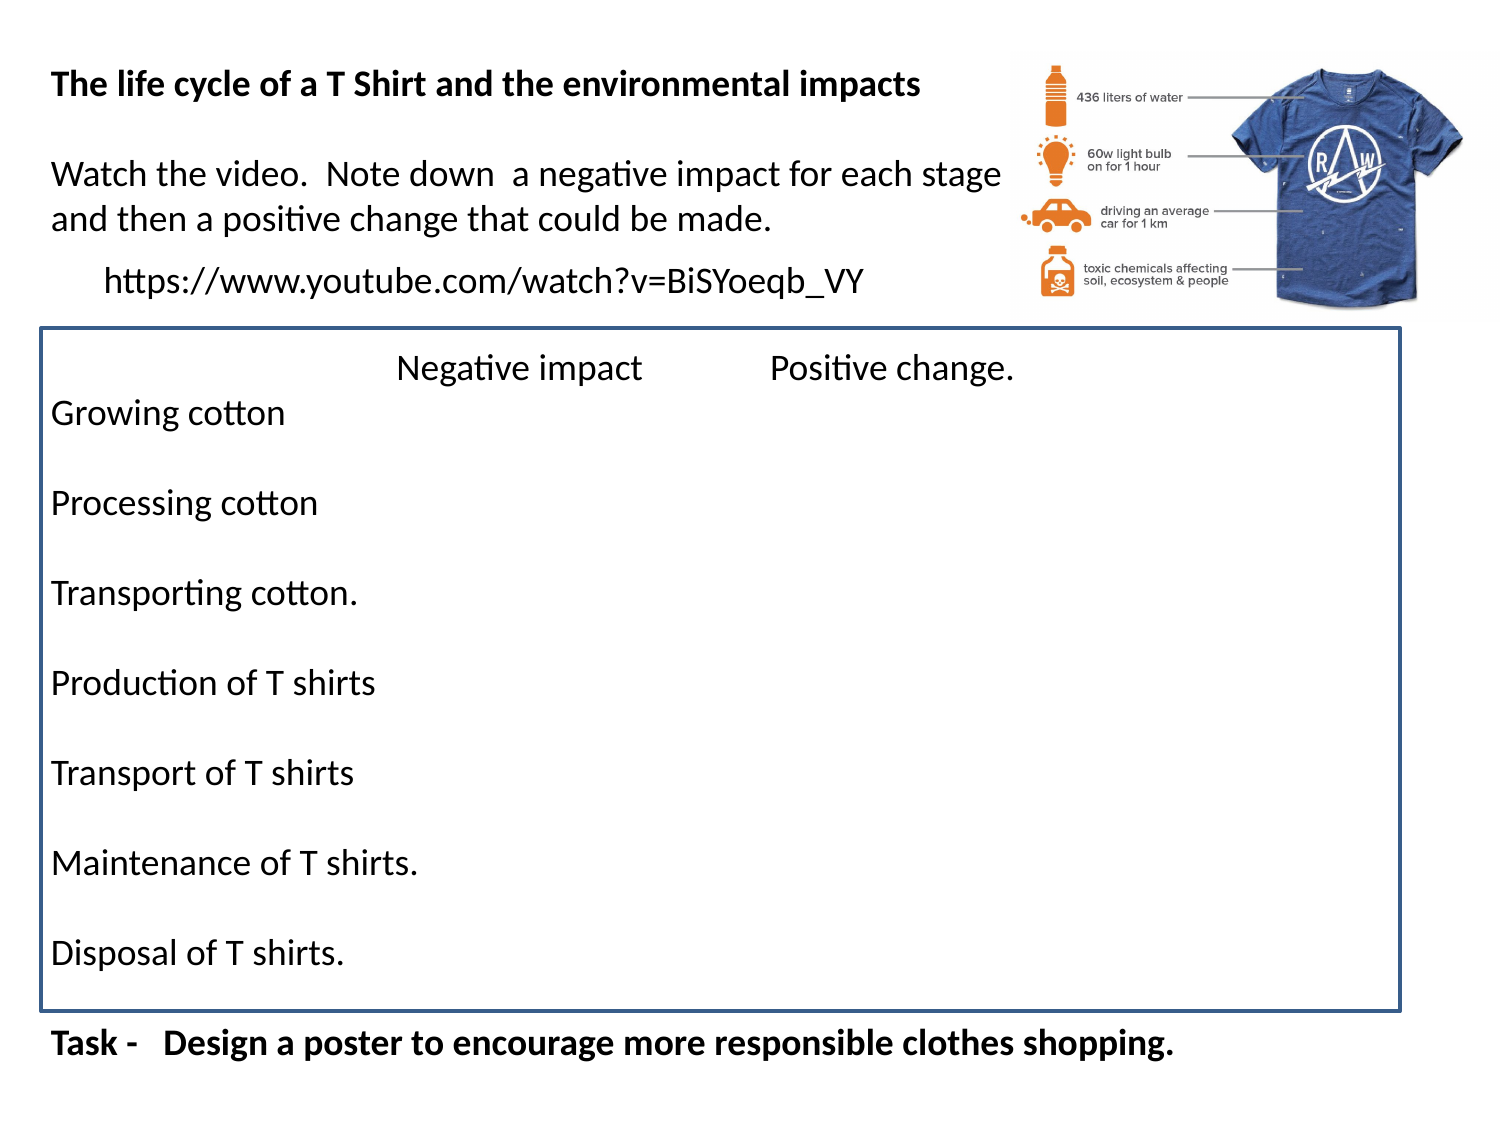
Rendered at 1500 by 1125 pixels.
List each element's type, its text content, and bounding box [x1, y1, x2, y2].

text_box The life cycle of a T Shirt and the environmental impacts Watch the video. Note down a negative impact for each stage and then a positive change that could be made. [35, 51, 1010, 249]
text_box Negative impact Positive change. Growing cotton Processing cotton Transporting cotton. Production of T shirts Transport of T shirts Maintenance of T shirts. Disposal of T shirts. Task - Design a poster to encourage more responsible clothes shopping. [43, 335, 1348, 1009]
picture [1010, 51, 1500, 322]
text_box https://www.youtube.com/watch?v=BiSYoeqb_VY [88, 249, 948, 308]
text_box Negative impact Positive change. Growing cotton Processing cotton Transporting cotton. Production of T shirts Transport of T shirts Maintenance of T shirts. Disposal of T shirts. Task - Design a poster to encourage more responsible clothes shopping. [35, 335, 1348, 1078]
